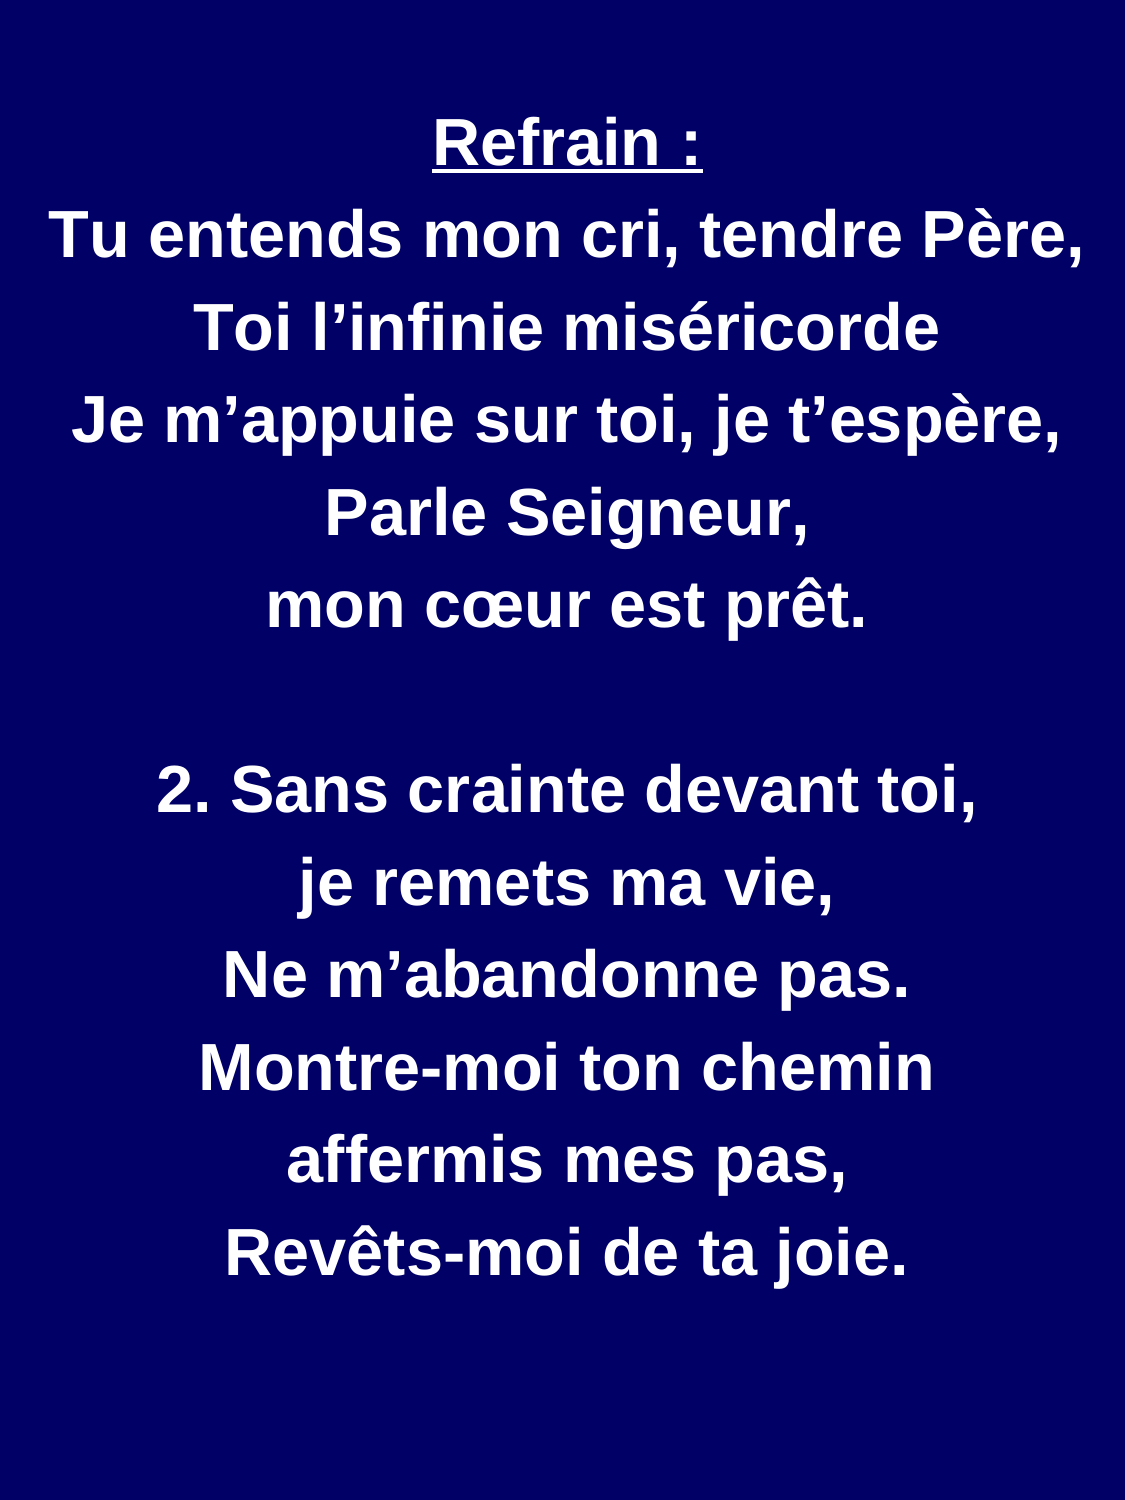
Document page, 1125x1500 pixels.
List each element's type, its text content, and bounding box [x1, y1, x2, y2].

text_box Refrain : Tu entends mon cri, tendre Père, Toi l’infinie miséricorde Je m’appuie sur toi, je t’espère, Parle Seigneur, mon cœur est prêt. 2. Sans crainte devant toi, je remets ma vie, Ne m’abandonne pas. Montre-moi ton chemin affermis mes pas, Revêts-moi de ta joie. [0, 91, 1125, 1335]
